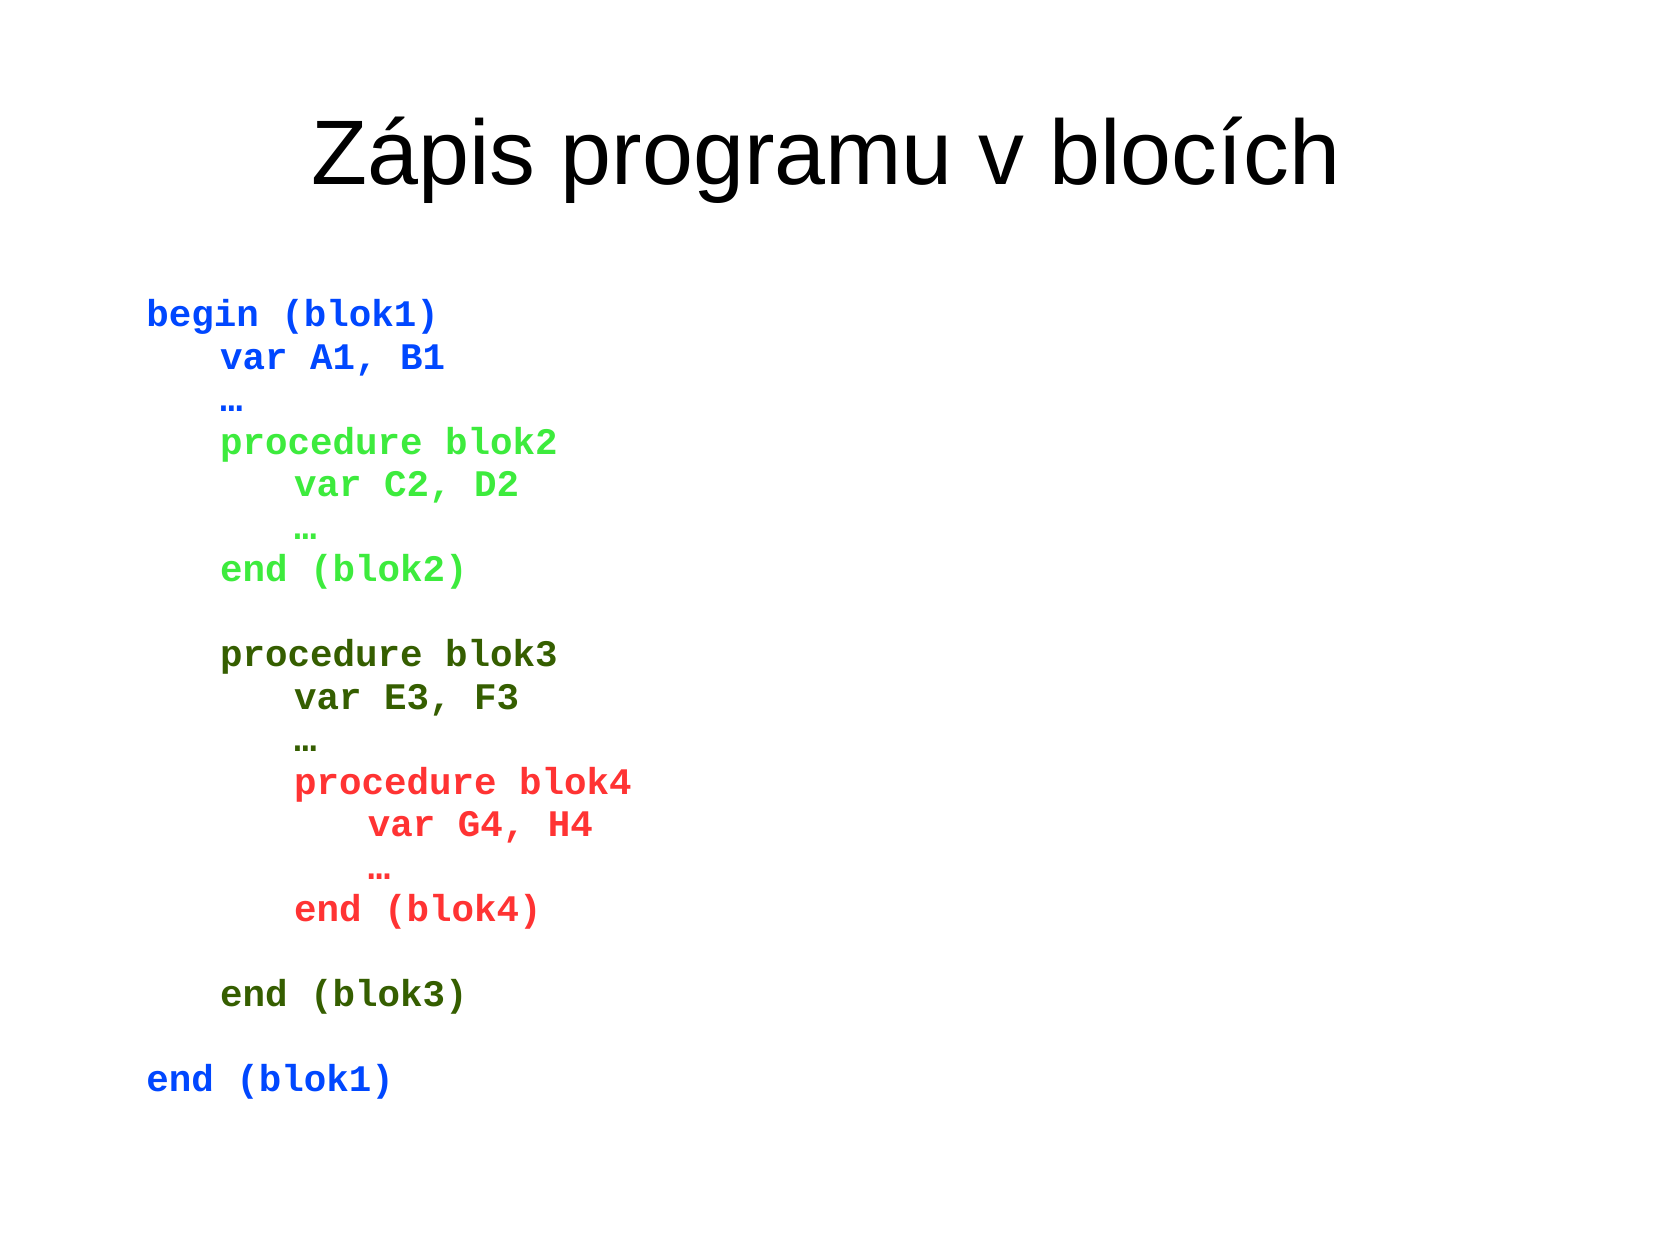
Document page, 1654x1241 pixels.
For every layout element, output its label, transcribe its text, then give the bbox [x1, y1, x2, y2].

text_box begin (blok1) var A1, B1 … procedure blok2 var C2, D2 … end (blok2) procedure blok3 var E3, F3 … procedure blok4 var G4, H4 … end (blok4) end (blok3) end (blok1) [131, 287, 1514, 1111]
title Zápis programu v blocích [82, 49, 1571, 257]
